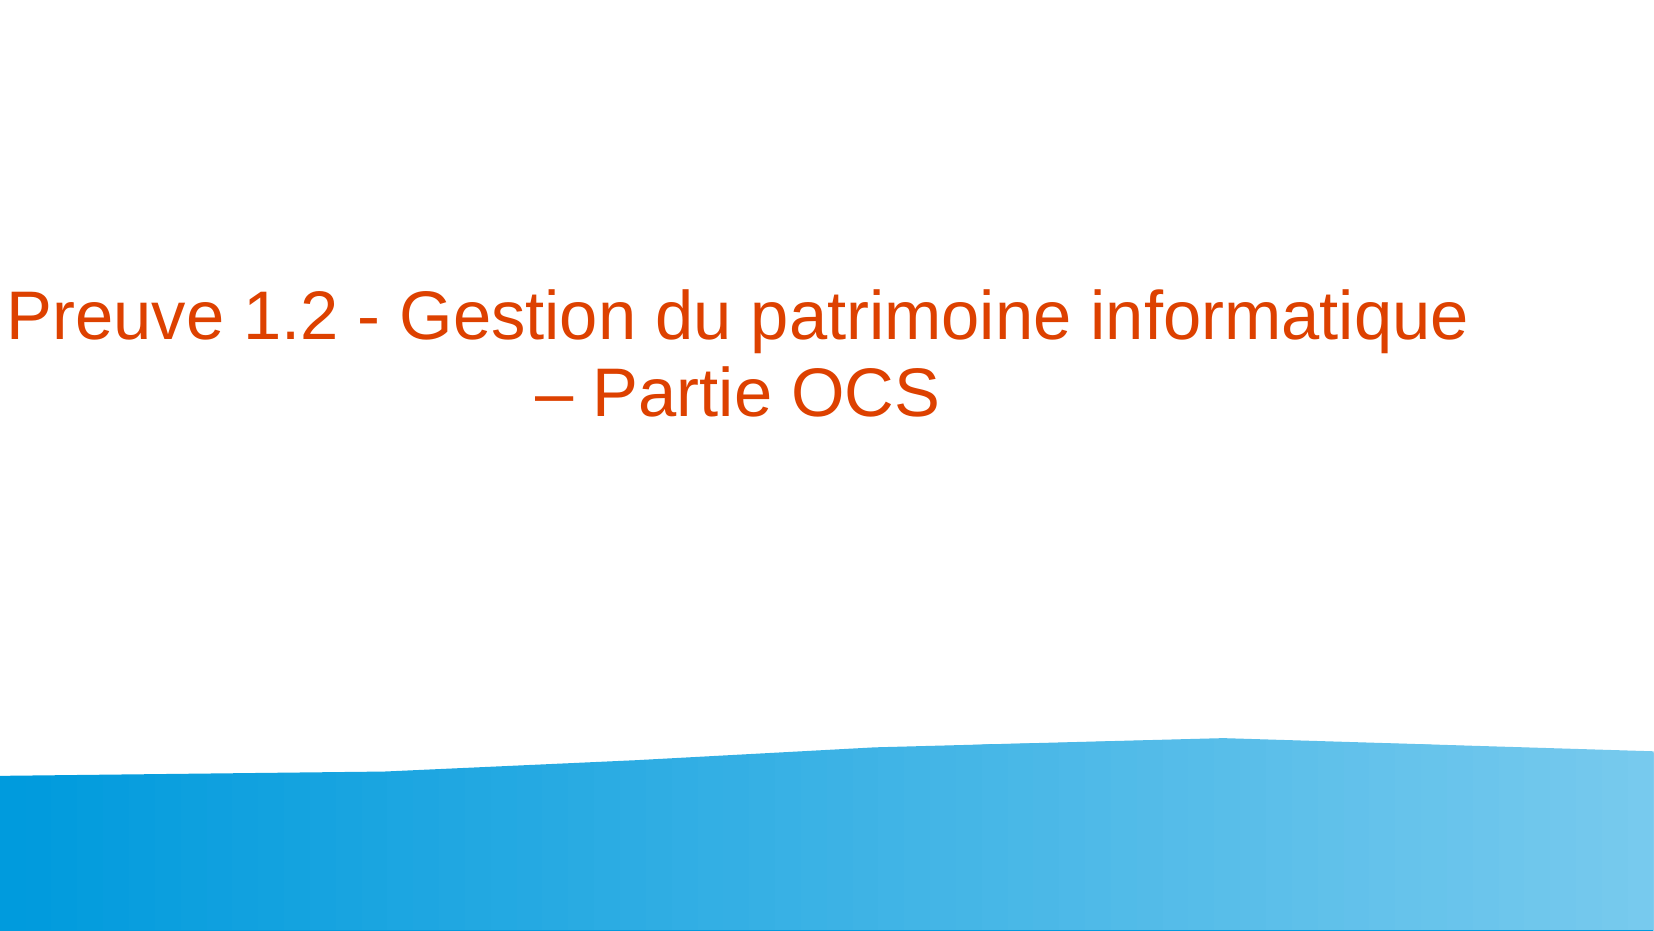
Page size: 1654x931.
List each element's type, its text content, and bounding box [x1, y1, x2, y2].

title Preuve 1.2 - Gestion du patrimoine informatique – Partie OCS [0, 265, 1477, 443]
